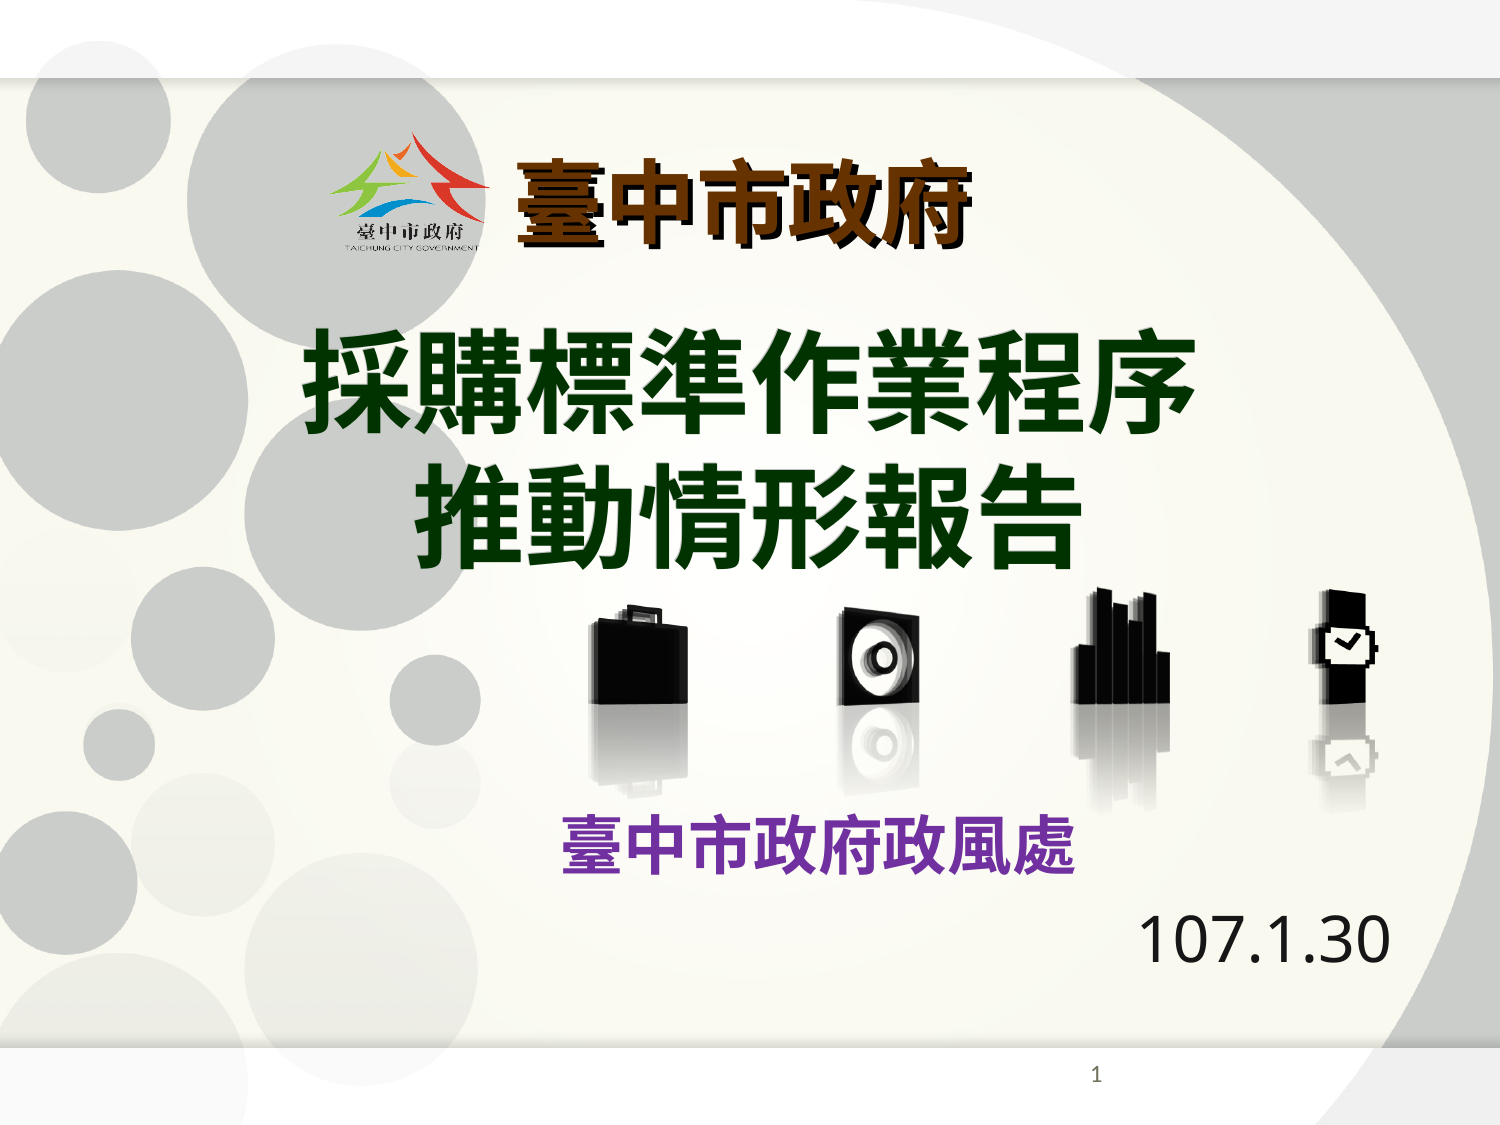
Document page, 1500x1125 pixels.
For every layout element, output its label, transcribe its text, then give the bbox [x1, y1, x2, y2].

text_box [1074, 1042, 1426, 1103]
picture [325, 120, 493, 261]
title 採購標準作業程序 推動情形報告 [112, 302, 1388, 591]
text_box 臺中市政府 [498, 137, 987, 262]
subtitle 臺中市政府政風處 107.1.30 [225, 796, 1412, 1008]
